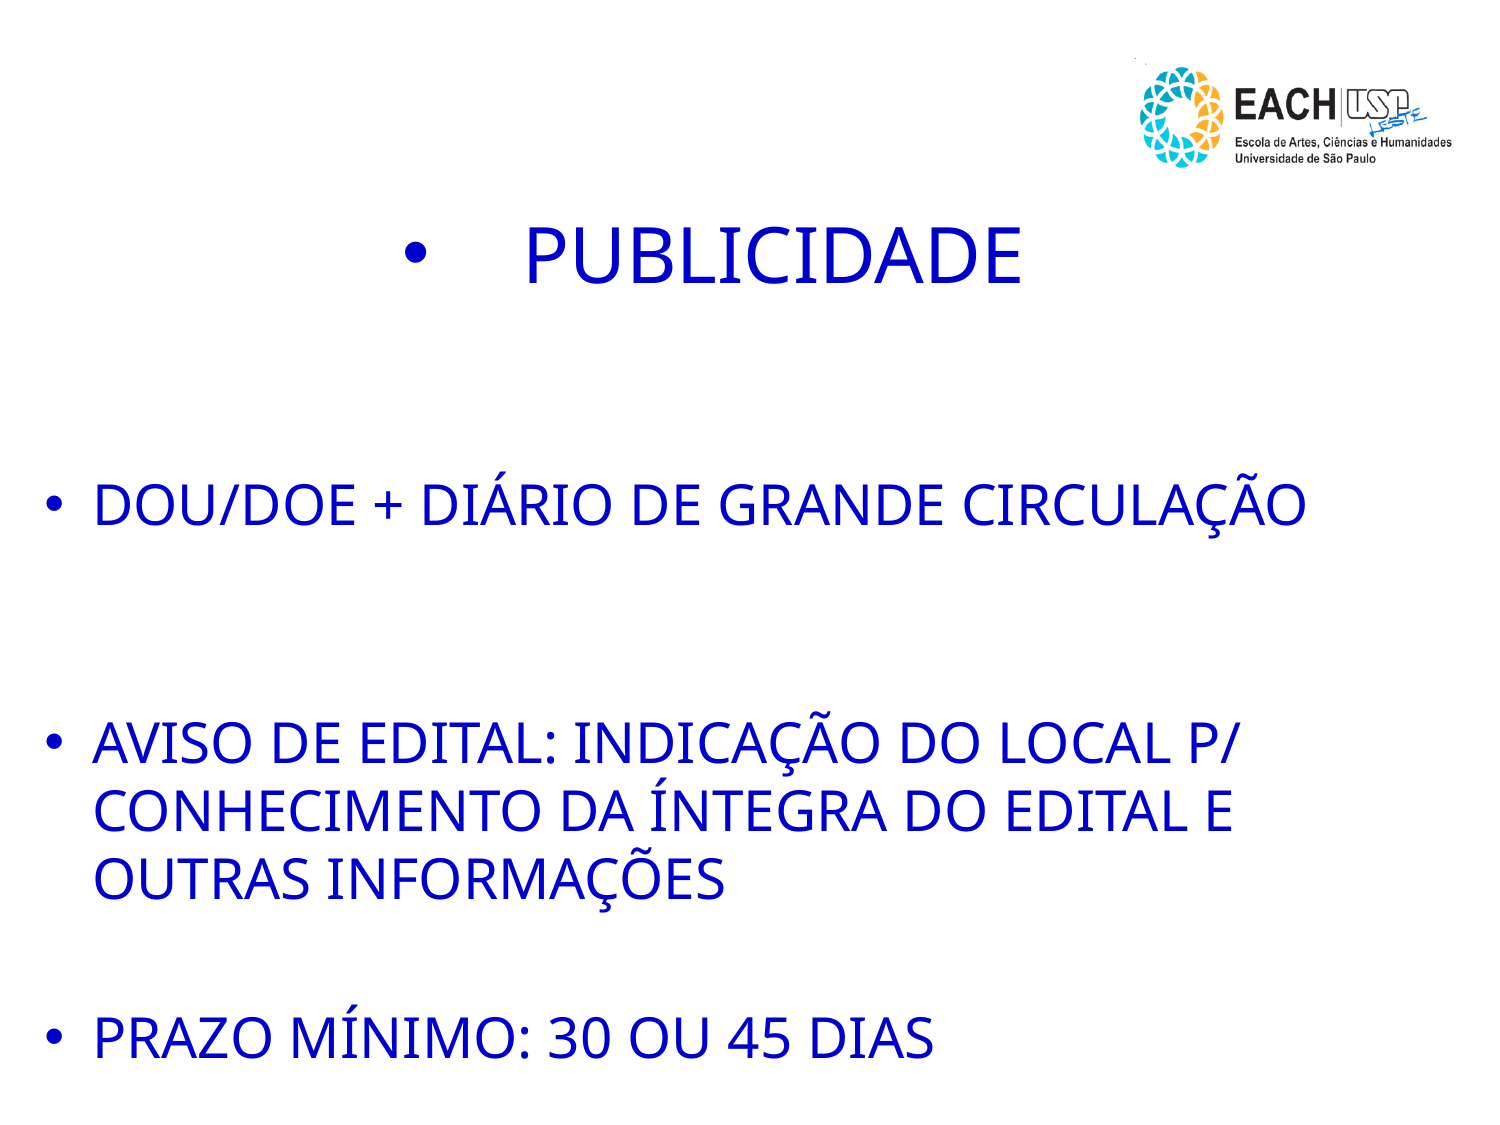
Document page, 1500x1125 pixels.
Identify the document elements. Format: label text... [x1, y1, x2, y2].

picture [1134, 54, 1480, 196]
list PUBLICIDADE DOU/DOE + DIÁRIO DE GRANDE CIRCULAÇÃO AVISO DE EDITAL: INDICAÇÃO DO LOCAL P/ CONHECIMENTO DA ÍNTEGRA DO EDITAL E OUTRAS INFORMAÇÕES PRAZO MÍNIMO: 30 OU 45 DIAS [29, 197, 1471, 1083]
